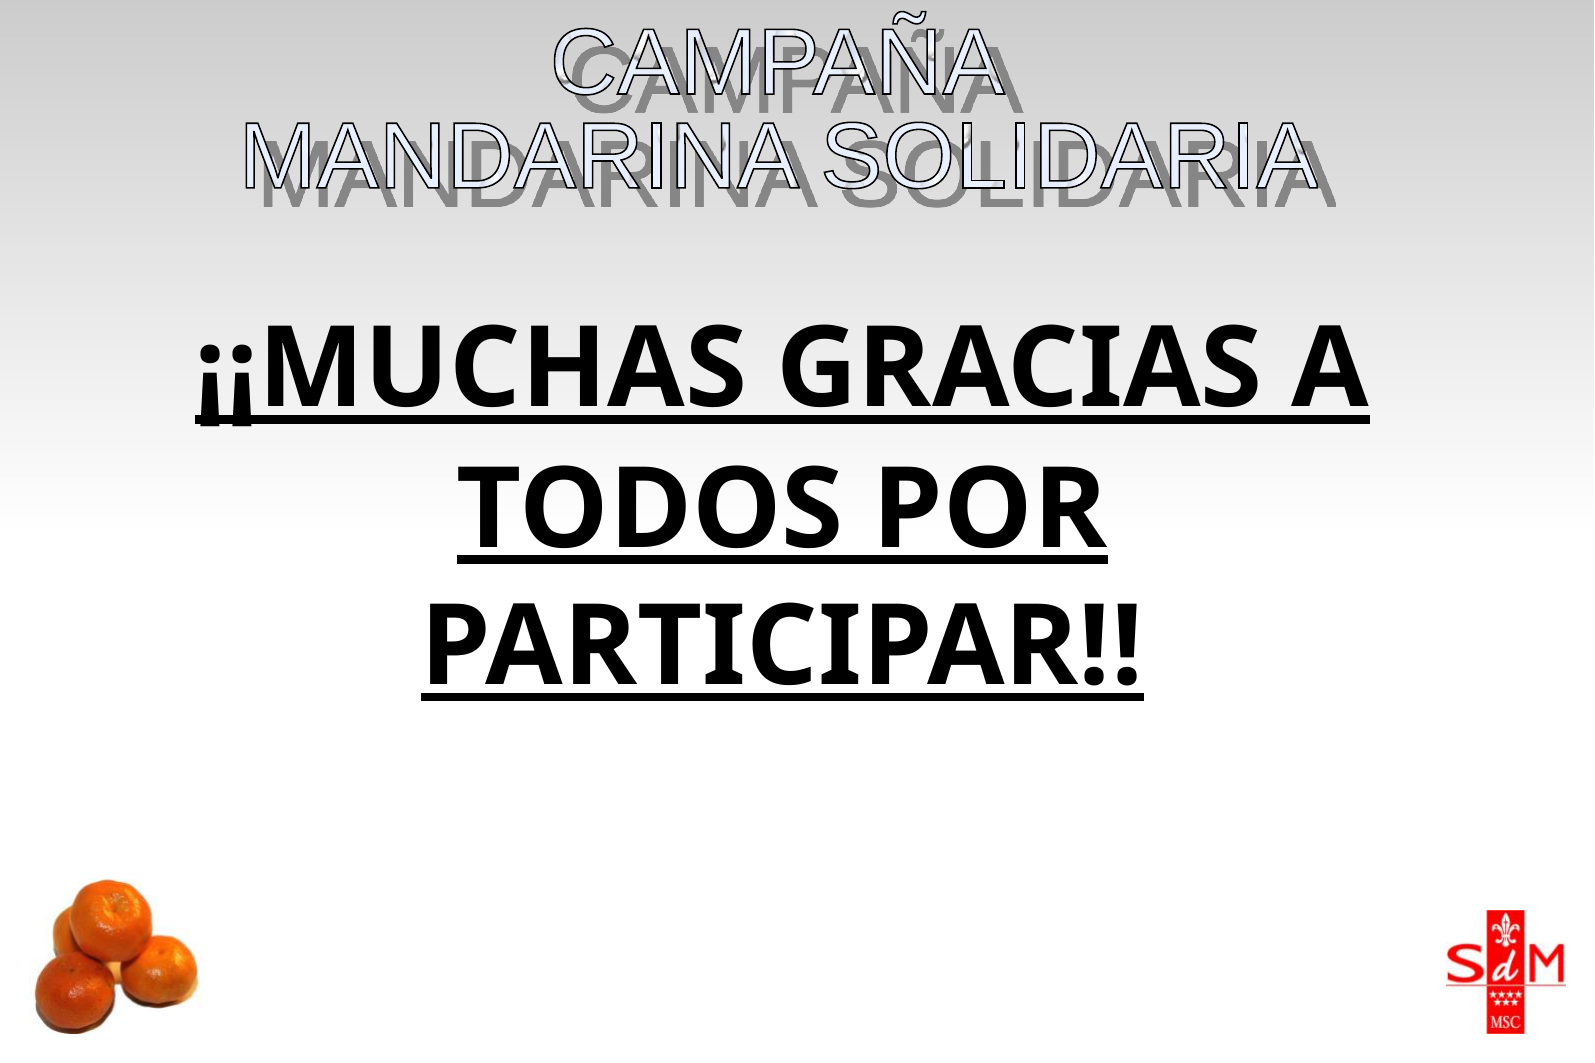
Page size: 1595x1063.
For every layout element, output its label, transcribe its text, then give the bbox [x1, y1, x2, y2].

text_box CAMPAÑA MANDARINA SOLIDARIA [246, 123, 309, 188]
text_box CAMPAÑA MANDARINA SOLIDARIA [1239, 123, 1248, 188]
text_box CAMPAÑA MANDARINA SOLIDARIA [687, 29, 750, 95]
text_box CAMPAÑA MANDARINA SOLIDARIA [583, 123, 640, 188]
text_box CAMPAÑA MANDARINA SOLIDARIA [386, 123, 439, 188]
text_box CAMPAÑA MANDARINA SOLIDARIA [962, 123, 1005, 188]
text_box CAMPAÑA MANDARINA SOLIDARIA [514, 123, 576, 188]
text_box CAMPAÑA MANDARINA SOLIDARIA [1256, 123, 1318, 188]
text_box CAMPAÑA MANDARINA SOLIDARIA [824, 122, 879, 189]
text_box CAMPAÑA MANDARINA SOLIDARIA [1040, 123, 1097, 188]
text_box CAMPAÑA MANDARINA SOLIDARIA [812, 29, 875, 95]
text_box CAMPAÑA MANDARINA SOLIDARIA [617, 29, 680, 95]
text_box CAMPAÑA MANDARINA SOLIDARIA [737, 123, 800, 188]
text_box CAMPAÑA MANDARINA SOLIDARIA [1100, 123, 1163, 188]
picture [1446, 910, 1566, 1034]
text_box CAMPAÑA MANDARINA SOLIDARIA [882, 29, 935, 95]
picture [29, 879, 203, 1034]
text_box CAMPAÑA MANDARINA SOLIDARIA [316, 123, 379, 188]
text_box CAMPAÑA MANDARINA SOLIDARIA [942, 29, 1005, 95]
text_box CAMPAÑA MANDARINA SOLIDARIA [1170, 123, 1227, 188]
text_box CAMPAÑA MANDARINA SOLIDARIA [454, 123, 510, 188]
text_box CAMPAÑA MANDARINA SOLIDARIA [554, 28, 614, 95]
text_box ¡¡MUCHAS GRACIAS A TODOS POR PARTICIPAR!! [88, 271, 1477, 856]
text_box CAMPAÑA MANDARINA SOLIDARIA [886, 122, 951, 189]
text_box CAMPAÑA MANDARINA SOLIDARIA [652, 123, 661, 188]
text_box CAMPAÑA MANDARINA SOLIDARIA [1015, 123, 1025, 188]
text_box CAMPAÑA MANDARINA SOLIDARIA [765, 29, 815, 95]
text_box CAMPAÑA MANDARINA SOLIDARIA [677, 123, 730, 188]
